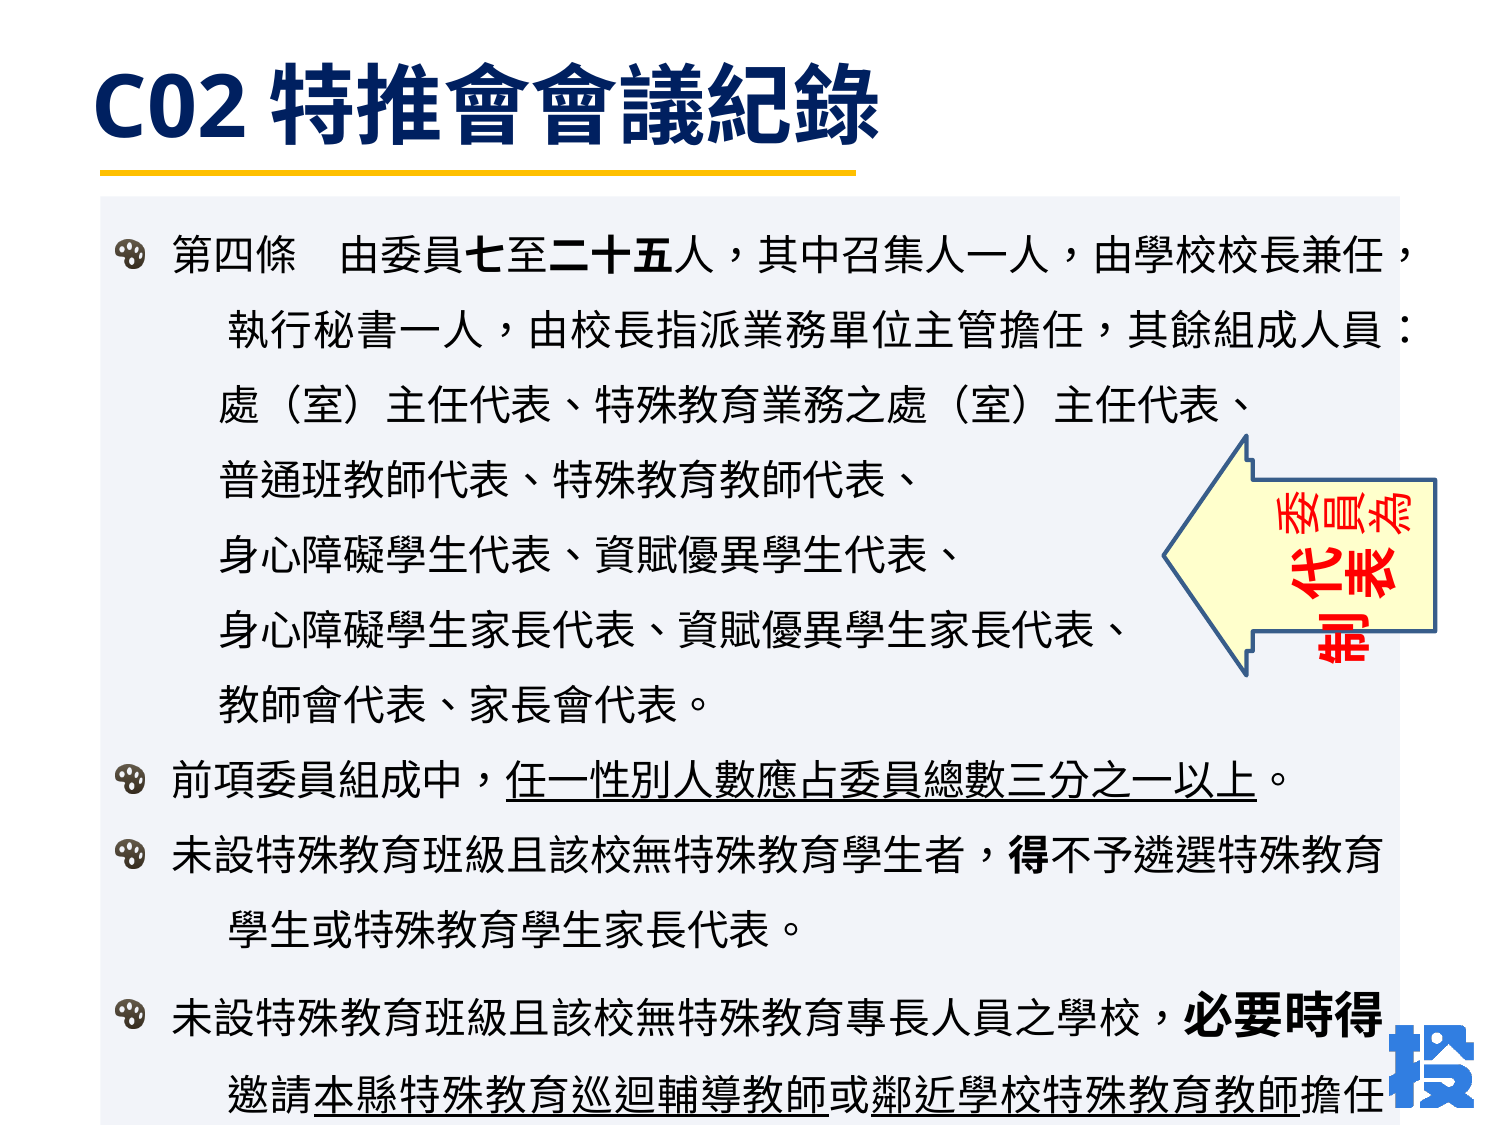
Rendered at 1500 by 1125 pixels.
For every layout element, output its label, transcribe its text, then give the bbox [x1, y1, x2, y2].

picture [1362, 997, 1500, 1125]
text_box 第四條 由委員七至二十五人，其中召集人一人，由學校校長兼任，執行秘書一人，由校長指派業務單位主管擔任，其餘組成人員： 處（室）主任代表、特殊教育業務之處（室）主任代表、 普通班教師代表、特殊教育教師代表、 身心障礙學生代表、資賦優異學生代表、 身心障礙學生家長代表、資賦優異學生家長代表、 教師會代表、家長會代表。 前項委員組成中，任一性別人數應占委員總數三分之一以上。 未設特殊教育班級且該校無特殊教育學生者，得不予遴選特殊教育學生或特殊教育學生家長代表。 未設特殊教育班級且該校無特殊教育專長人員之學校，必要時得邀請本縣特殊教育巡迴輔導教師或鄰近學校特殊教育教師擔任委員。 [100, 196, 1400, 1125]
text_box 委員為代表制 [1163, 435, 1436, 676]
text_box C02特推會會議紀錄 [76, 42, 890, 164]
